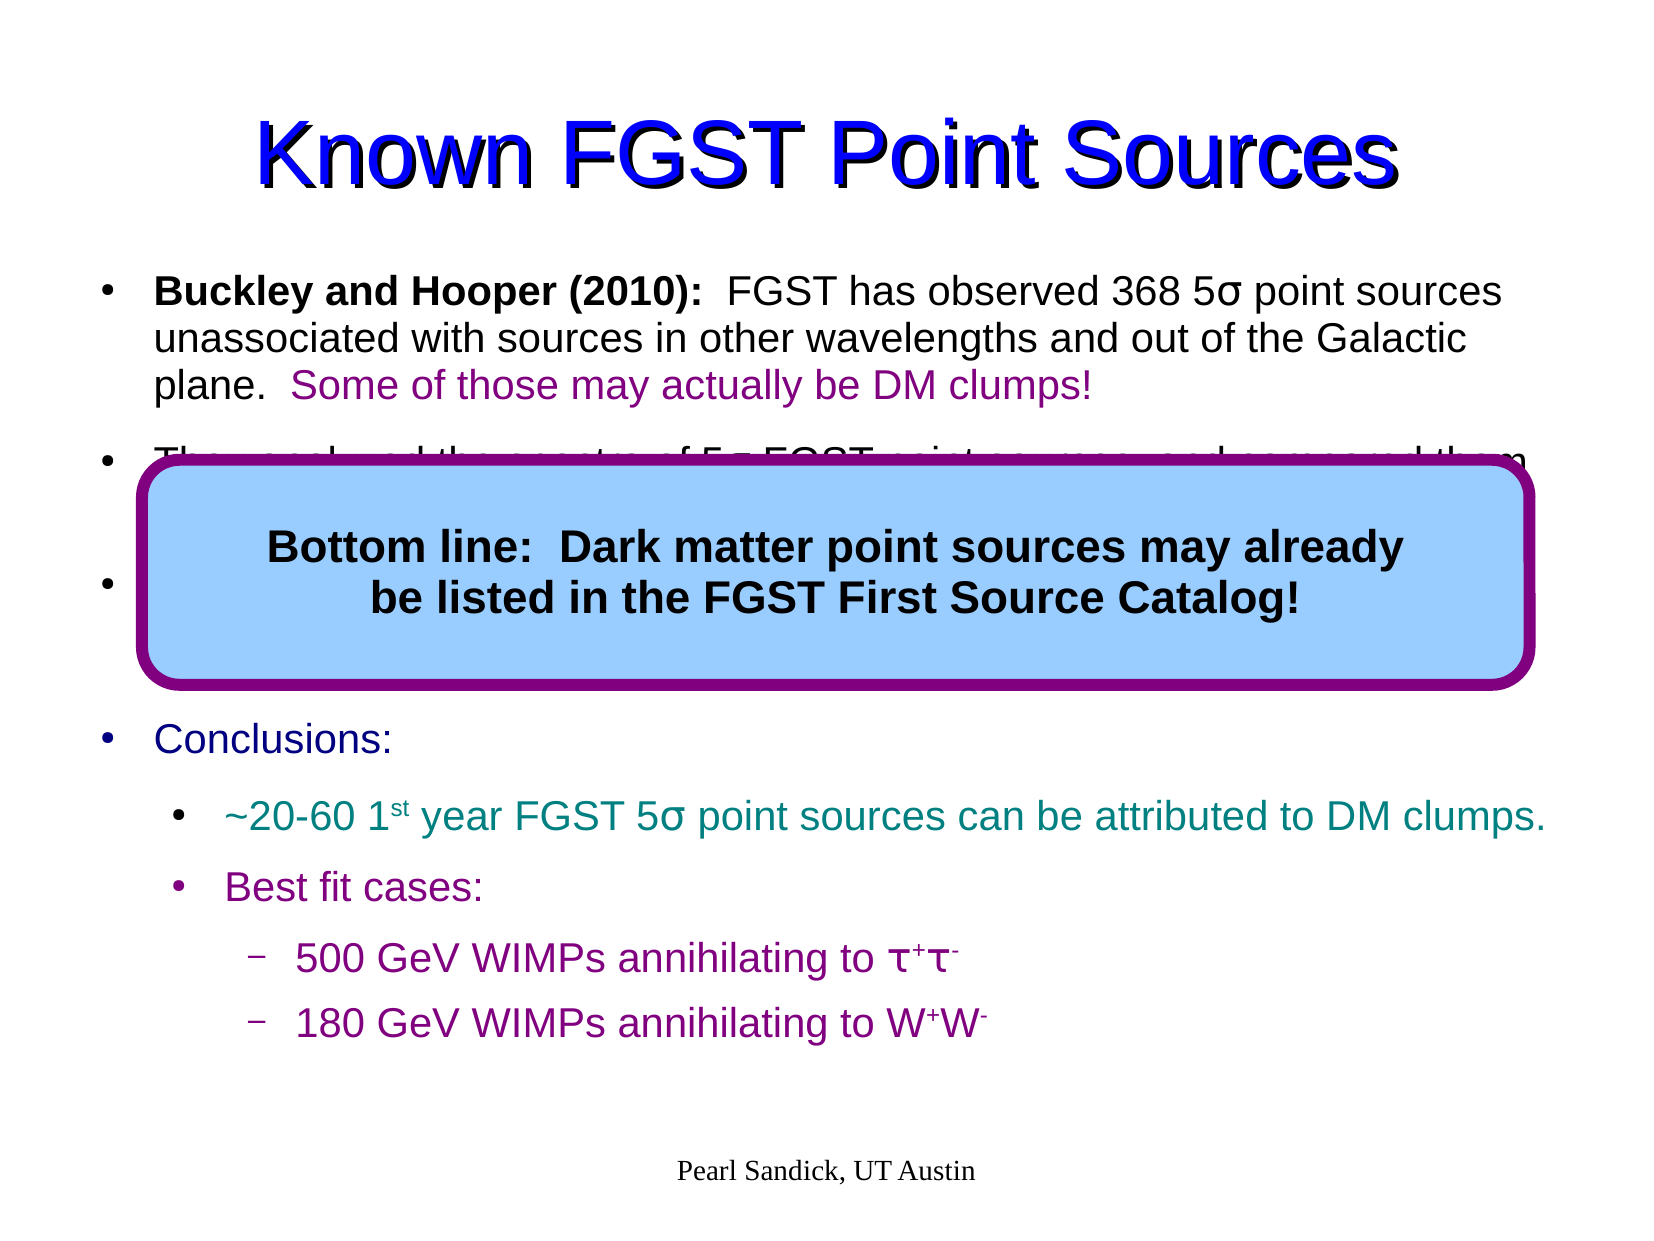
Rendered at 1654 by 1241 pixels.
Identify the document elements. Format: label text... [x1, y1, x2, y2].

list Conclusions: ~20-60 1st year FGST 5σ point sources can be attributed to DM clumps. Best fit cases: 500 GeV WIMPs annihilating to τ+τ- 180 GeV WIMPs annihilating to W+W- [82, 715, 1571, 1176]
text_box Bottom line: Dark matter point sources may already be listed in the FGST First Source Catalog! [141, 459, 1530, 685]
title Known FGST Point Sources [82, 56, 1571, 250]
list Buckley and Hooper (2010): FGST has observed 368 5σ point sources unassociated with sources in other wavelengths and out of the Galactic plane. Some of those may actually be DM clumps! They analyzed the spectra of 5σ FGST point sources, and compared them to what is expected from dark matter annihilations. If some point sources are DM, then those should have the same spectral shape (should be fit by one DM model). [82, 266, 1571, 715]
